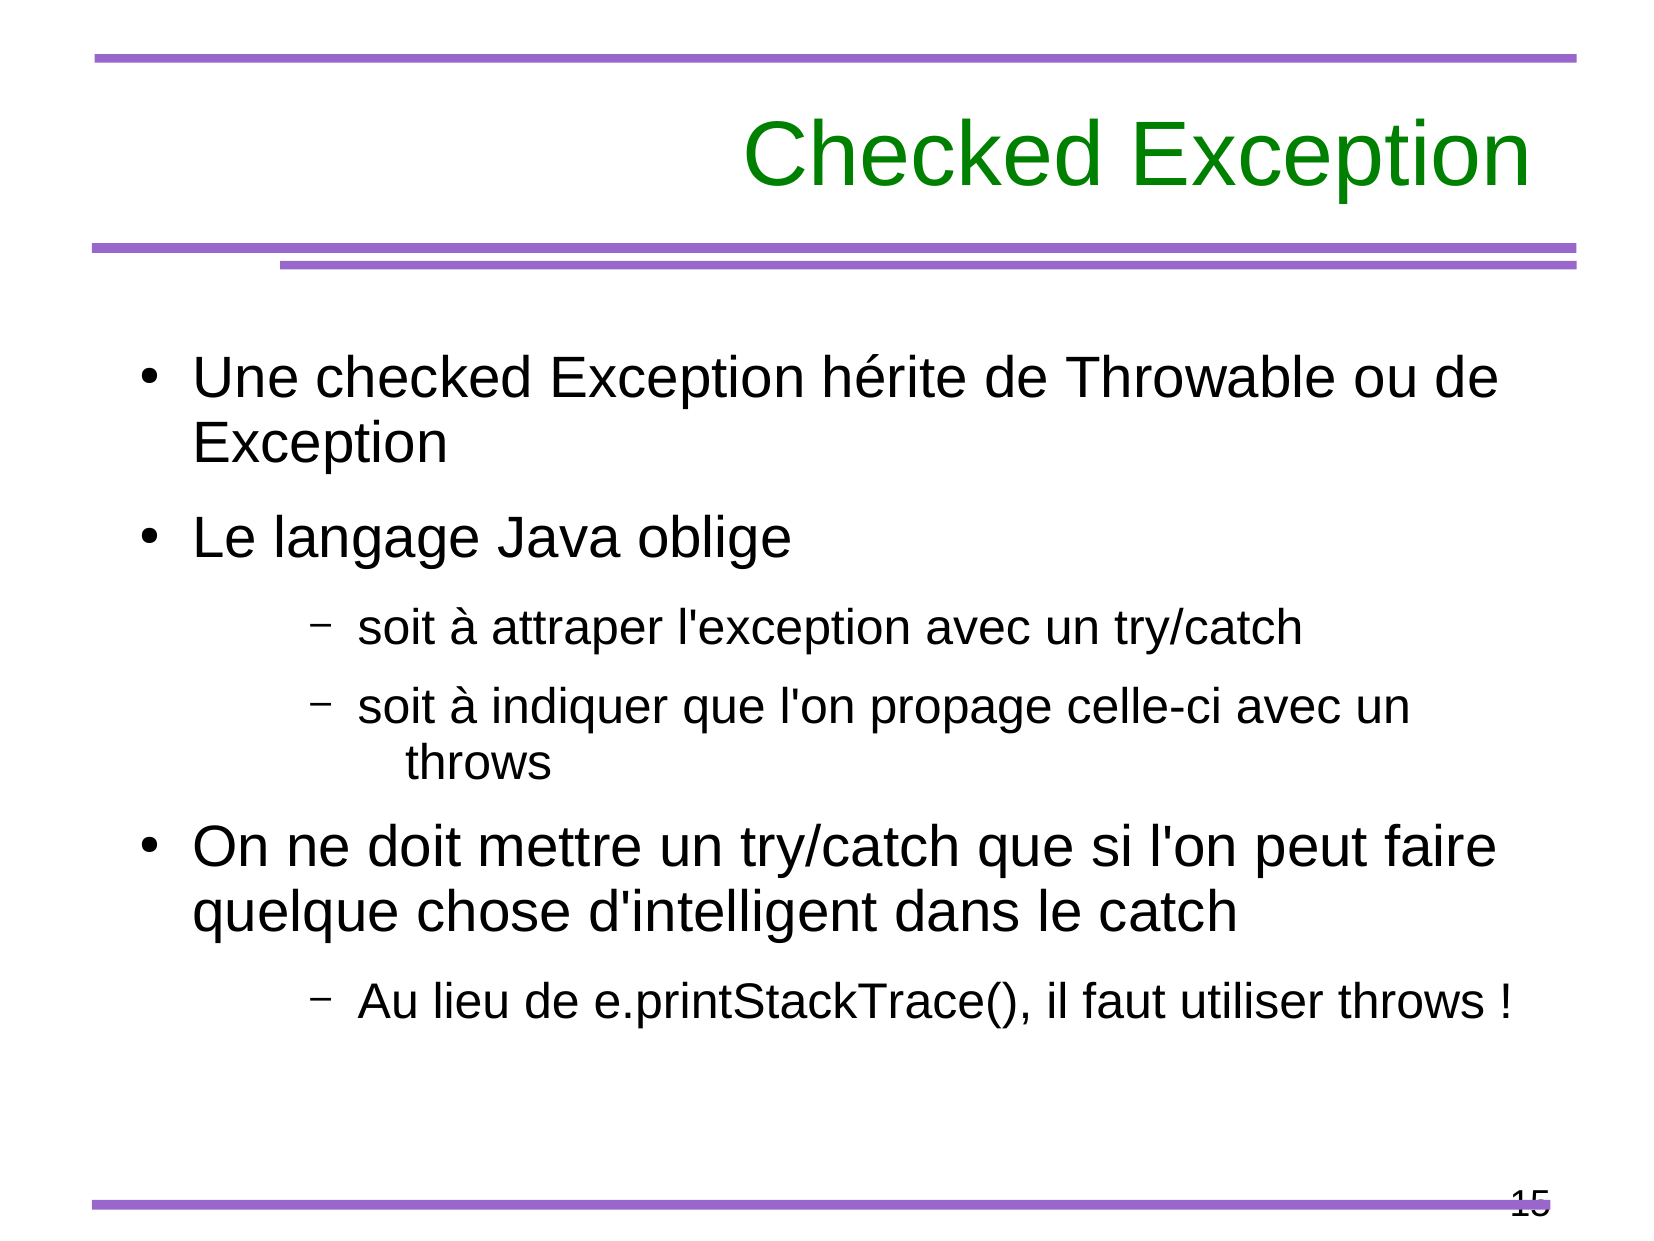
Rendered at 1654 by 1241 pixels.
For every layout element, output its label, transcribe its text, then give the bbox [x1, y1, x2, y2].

title Checked Exception [121, 49, 1534, 257]
list Une checked Exception hérite de Throwable ou de Exception Le langage Java oblige soit à attraper l'exception avec un try/catch soit à indiquer que l'on propage celle-ci avec un throws On ne doit mettre un try/catch que si l'on peut faire quelque chose d'intelligent dans le catch Au lieu de e.printStackTrace(), il faut utiliser throws ! [121, 344, 1534, 1127]
